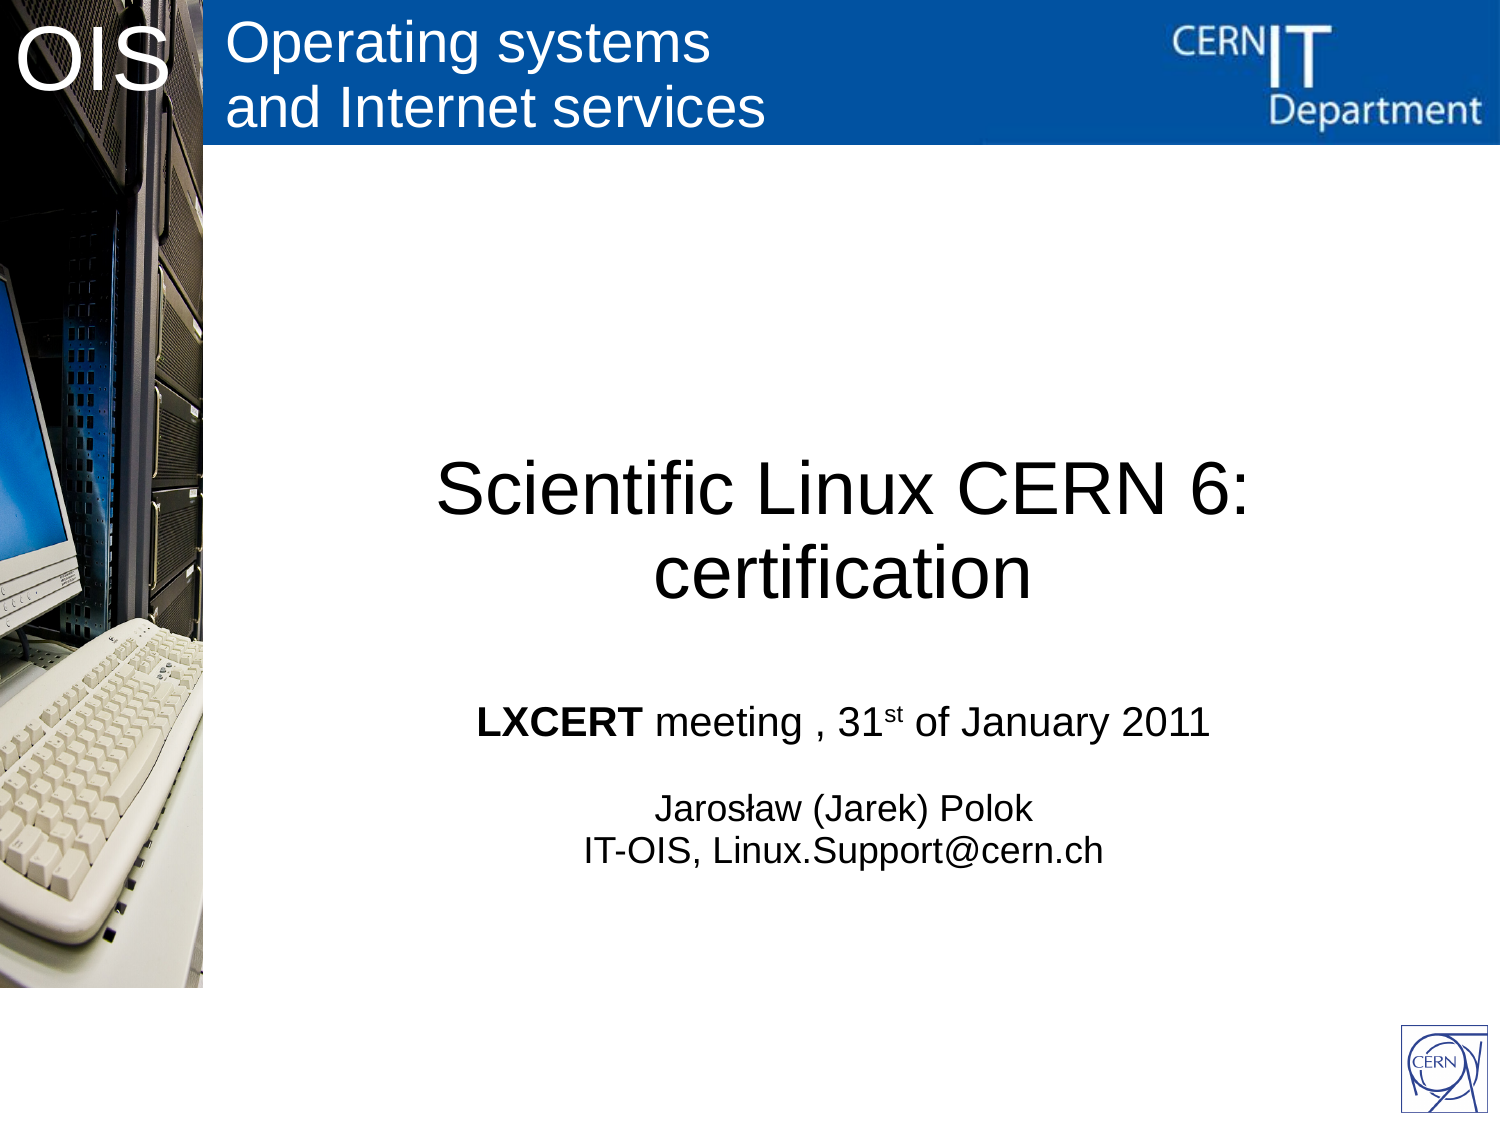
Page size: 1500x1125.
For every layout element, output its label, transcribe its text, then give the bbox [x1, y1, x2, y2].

picture [0, 0, 1500, 988]
slide_number Scientific Linux CERN 6: certification LXCERT meeting , 31st of January 2011 Jarosław (Jarek) Polok IT-OIS, Linux.Support@cern.ch [225, 187, 1463, 1013]
picture [1401, 1025, 1488, 1113]
title Operating systems and Internet services [225, 7, 1238, 143]
